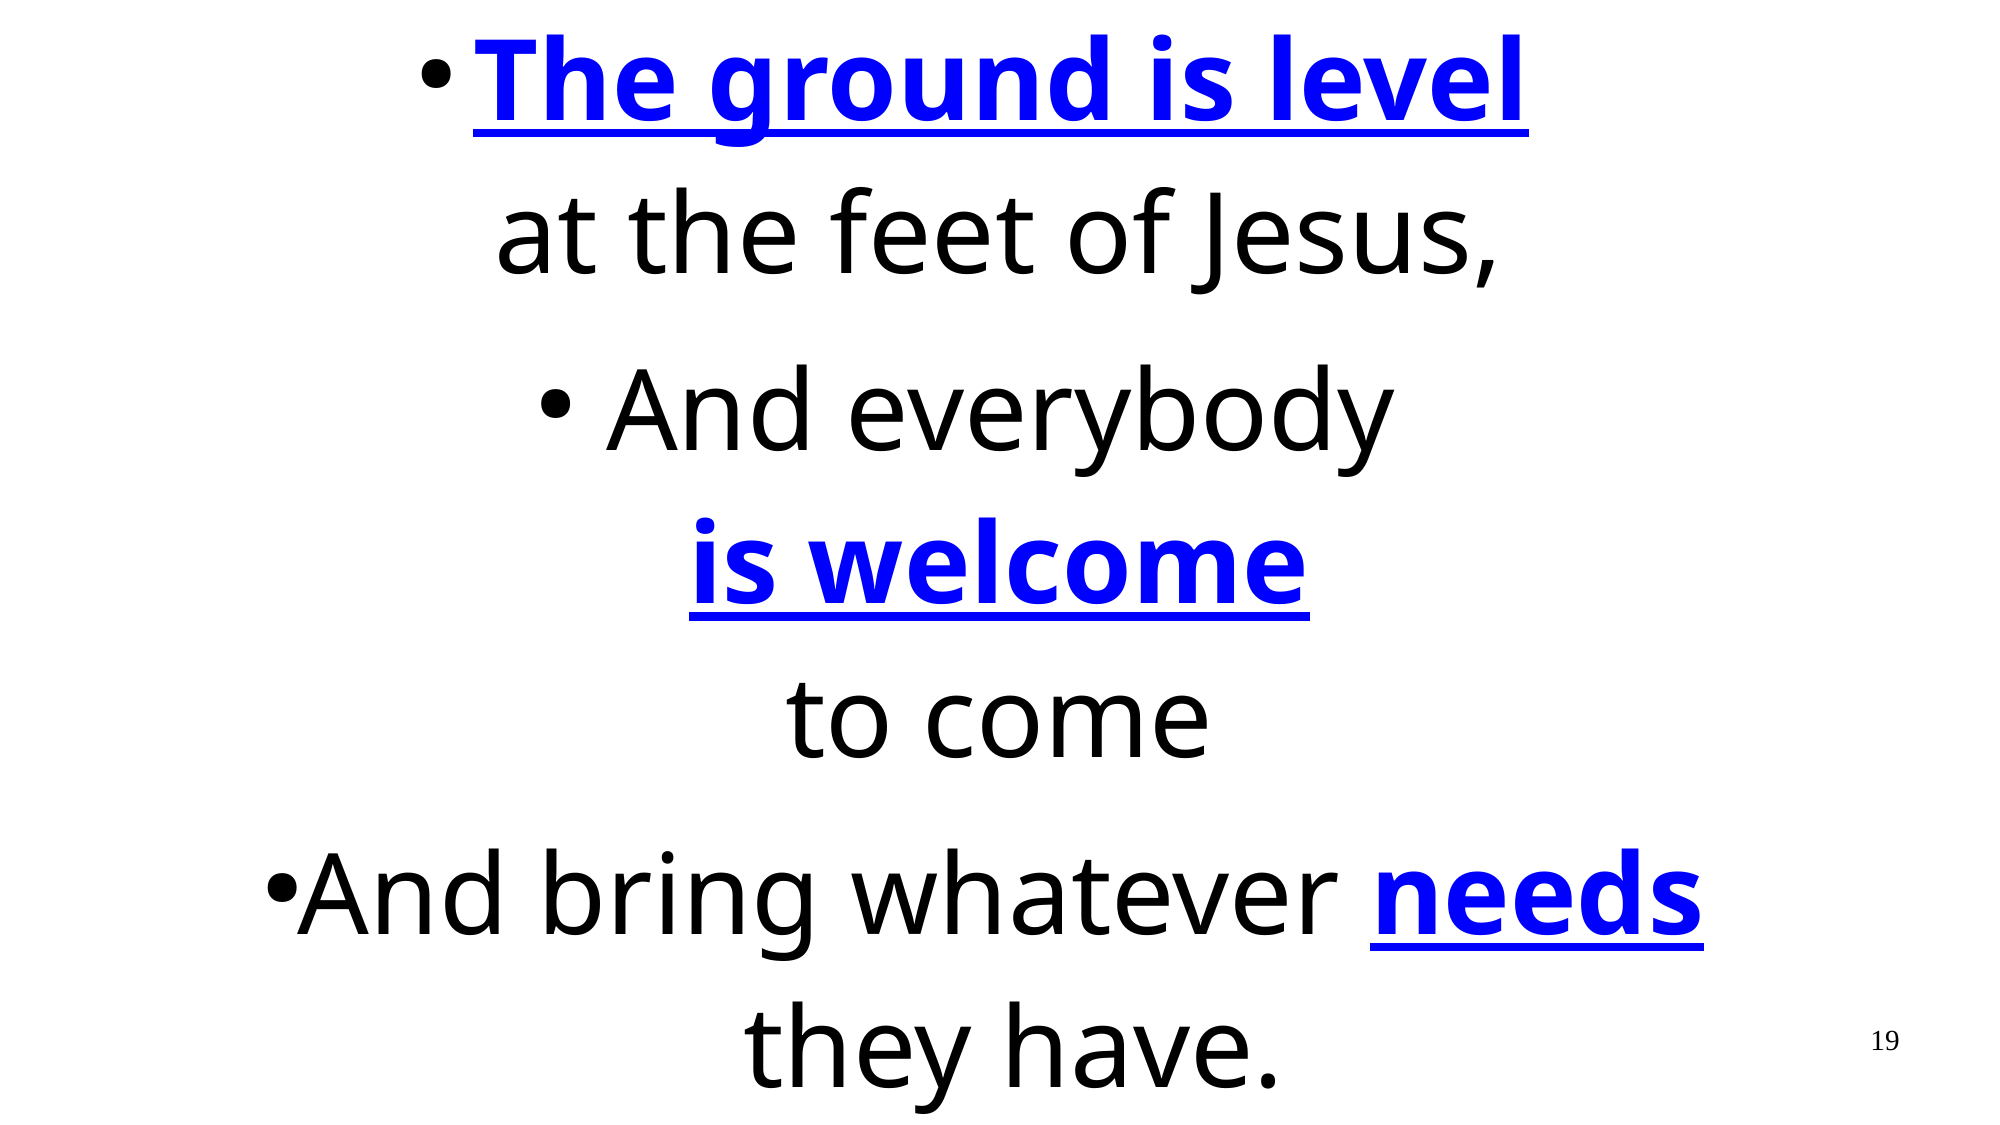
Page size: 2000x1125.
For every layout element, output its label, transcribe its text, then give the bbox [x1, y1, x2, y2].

list The ground is level at the feet of Jesus, And everybody is welcome to come And bring whatever needs they have. [0, 0, 1996, 1123]
